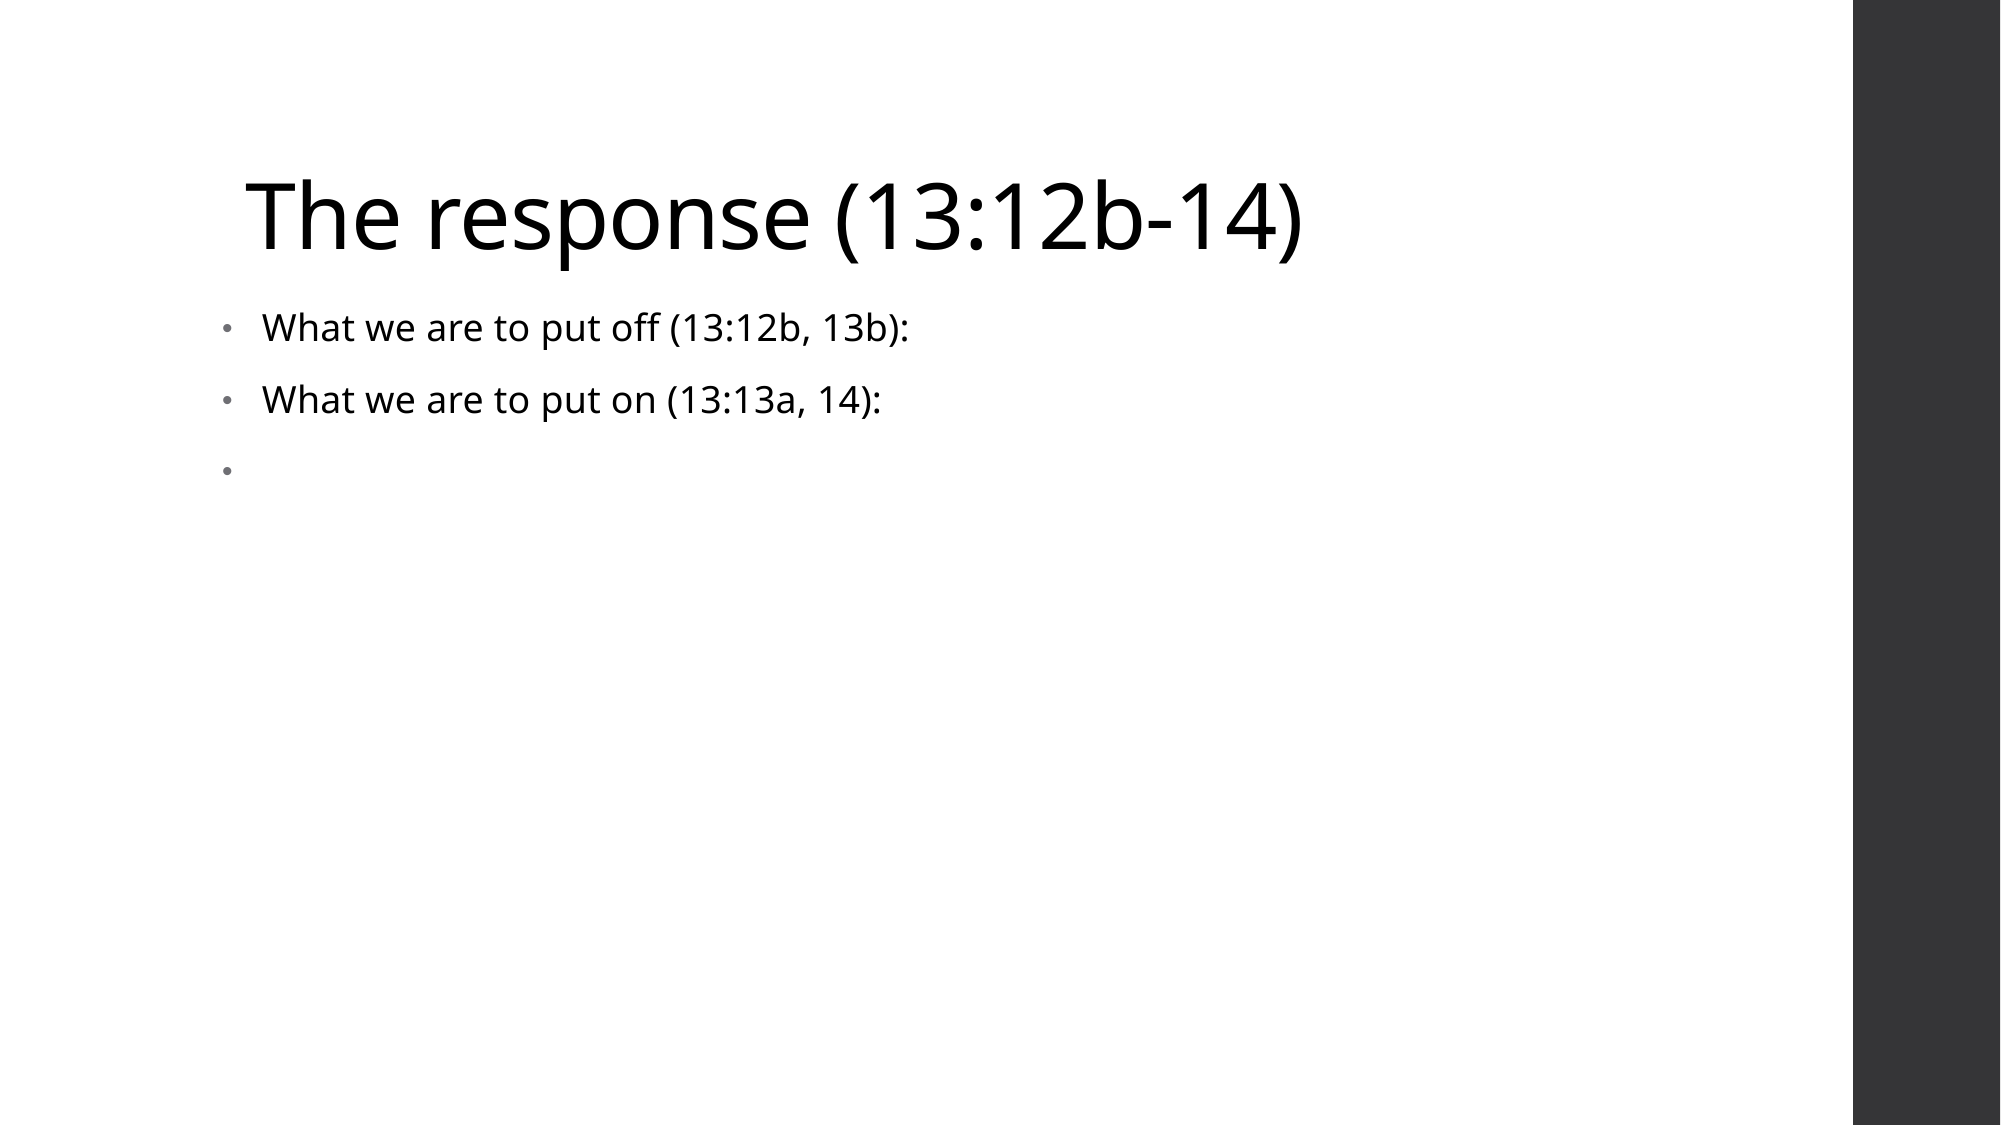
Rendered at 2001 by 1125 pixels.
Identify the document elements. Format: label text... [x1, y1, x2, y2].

list What we are to put off (13:12b, 13b): What we are to put on (13:13a, 14): [206, 299, 1617, 1014]
title The response (13:12b-14) [206, 60, 1797, 278]
